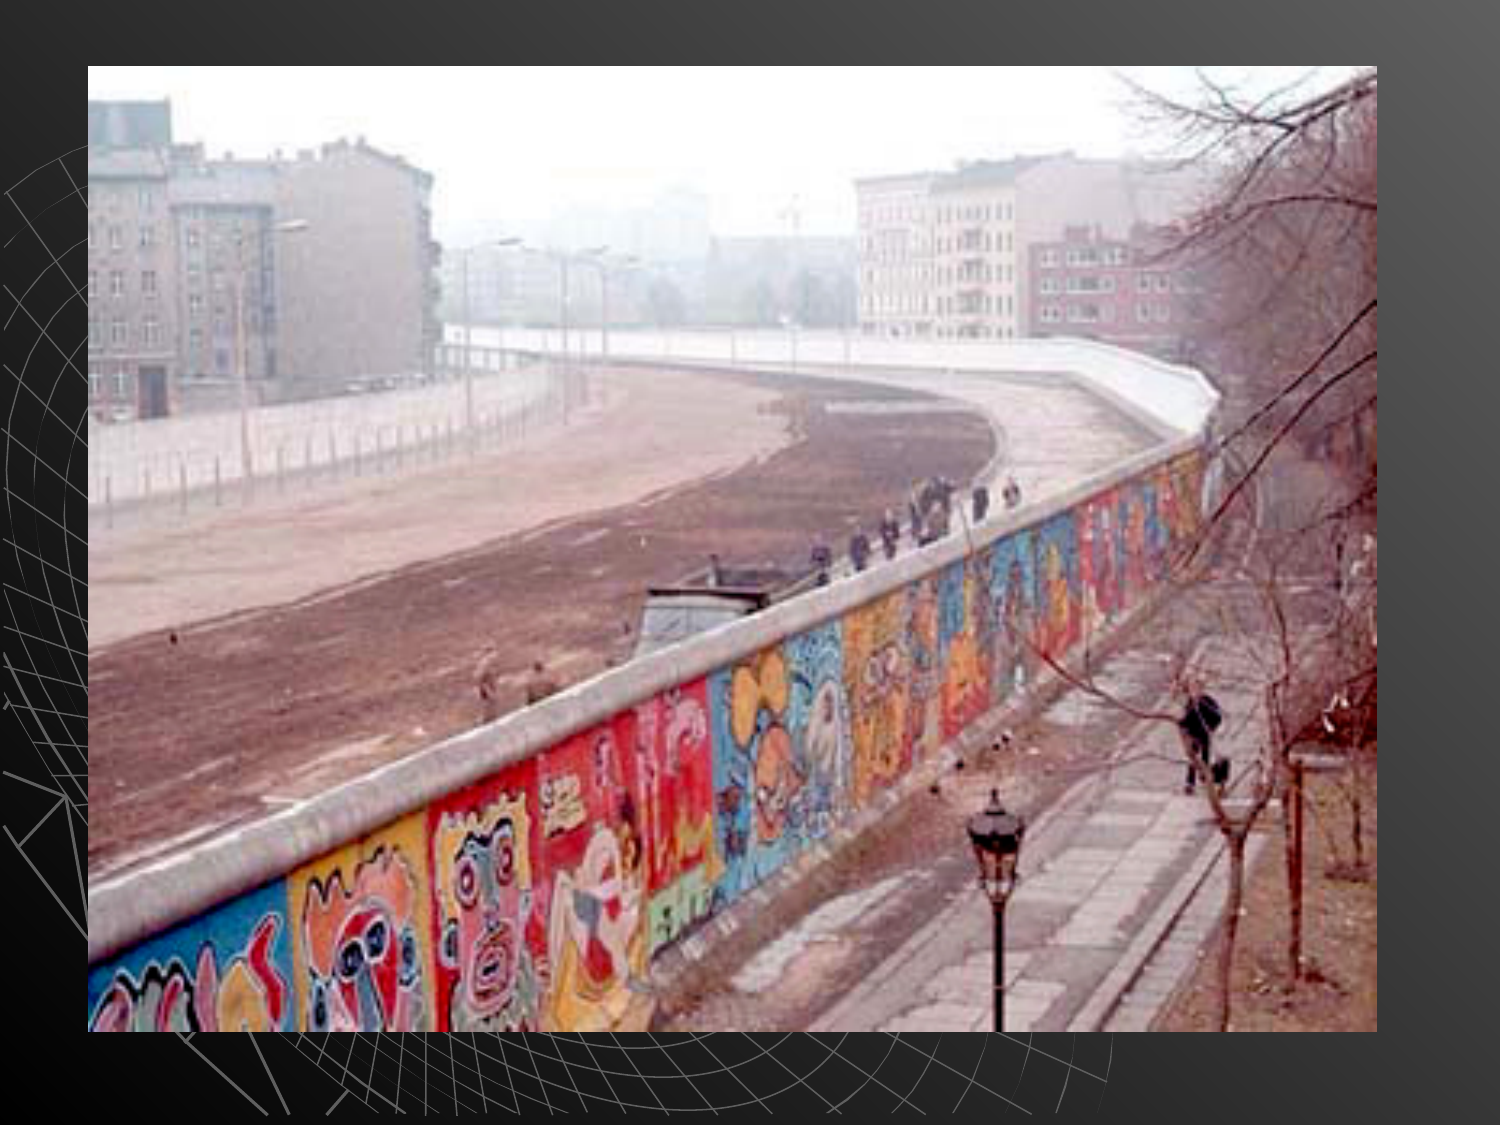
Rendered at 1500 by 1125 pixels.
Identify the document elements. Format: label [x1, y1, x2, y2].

picture [88, 66, 1377, 1033]
